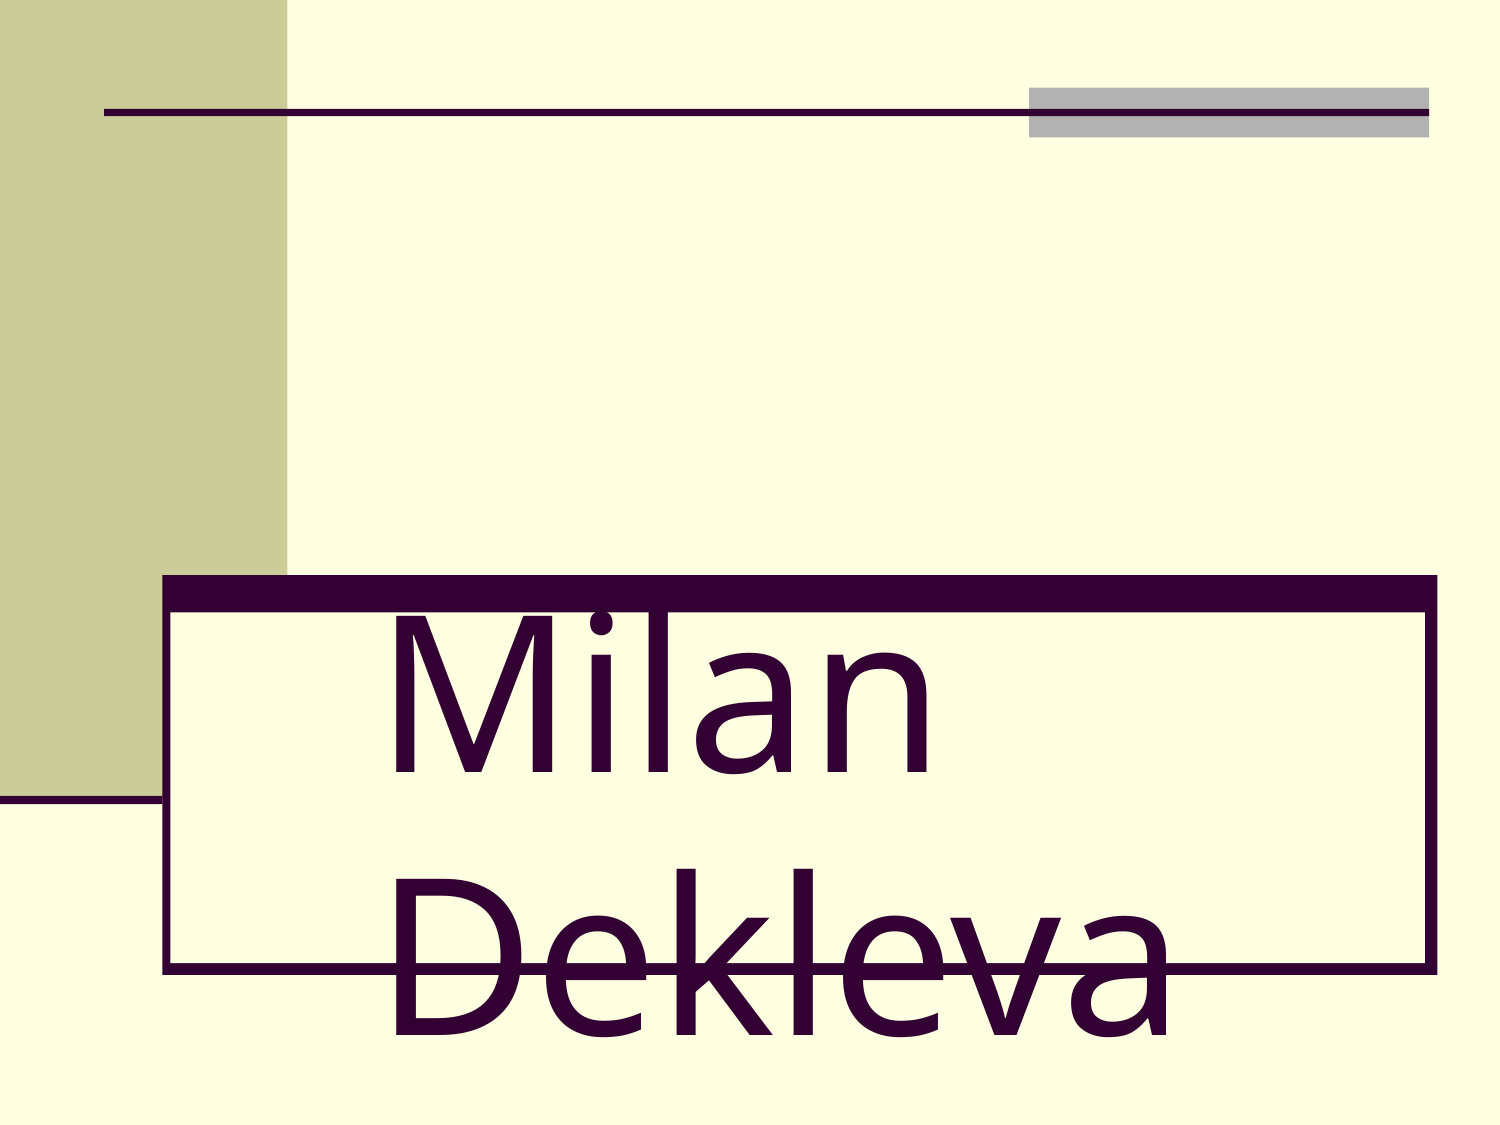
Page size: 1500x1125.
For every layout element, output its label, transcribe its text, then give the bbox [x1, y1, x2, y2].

title Milan Dekleva [360, 633, 1294, 1000]
